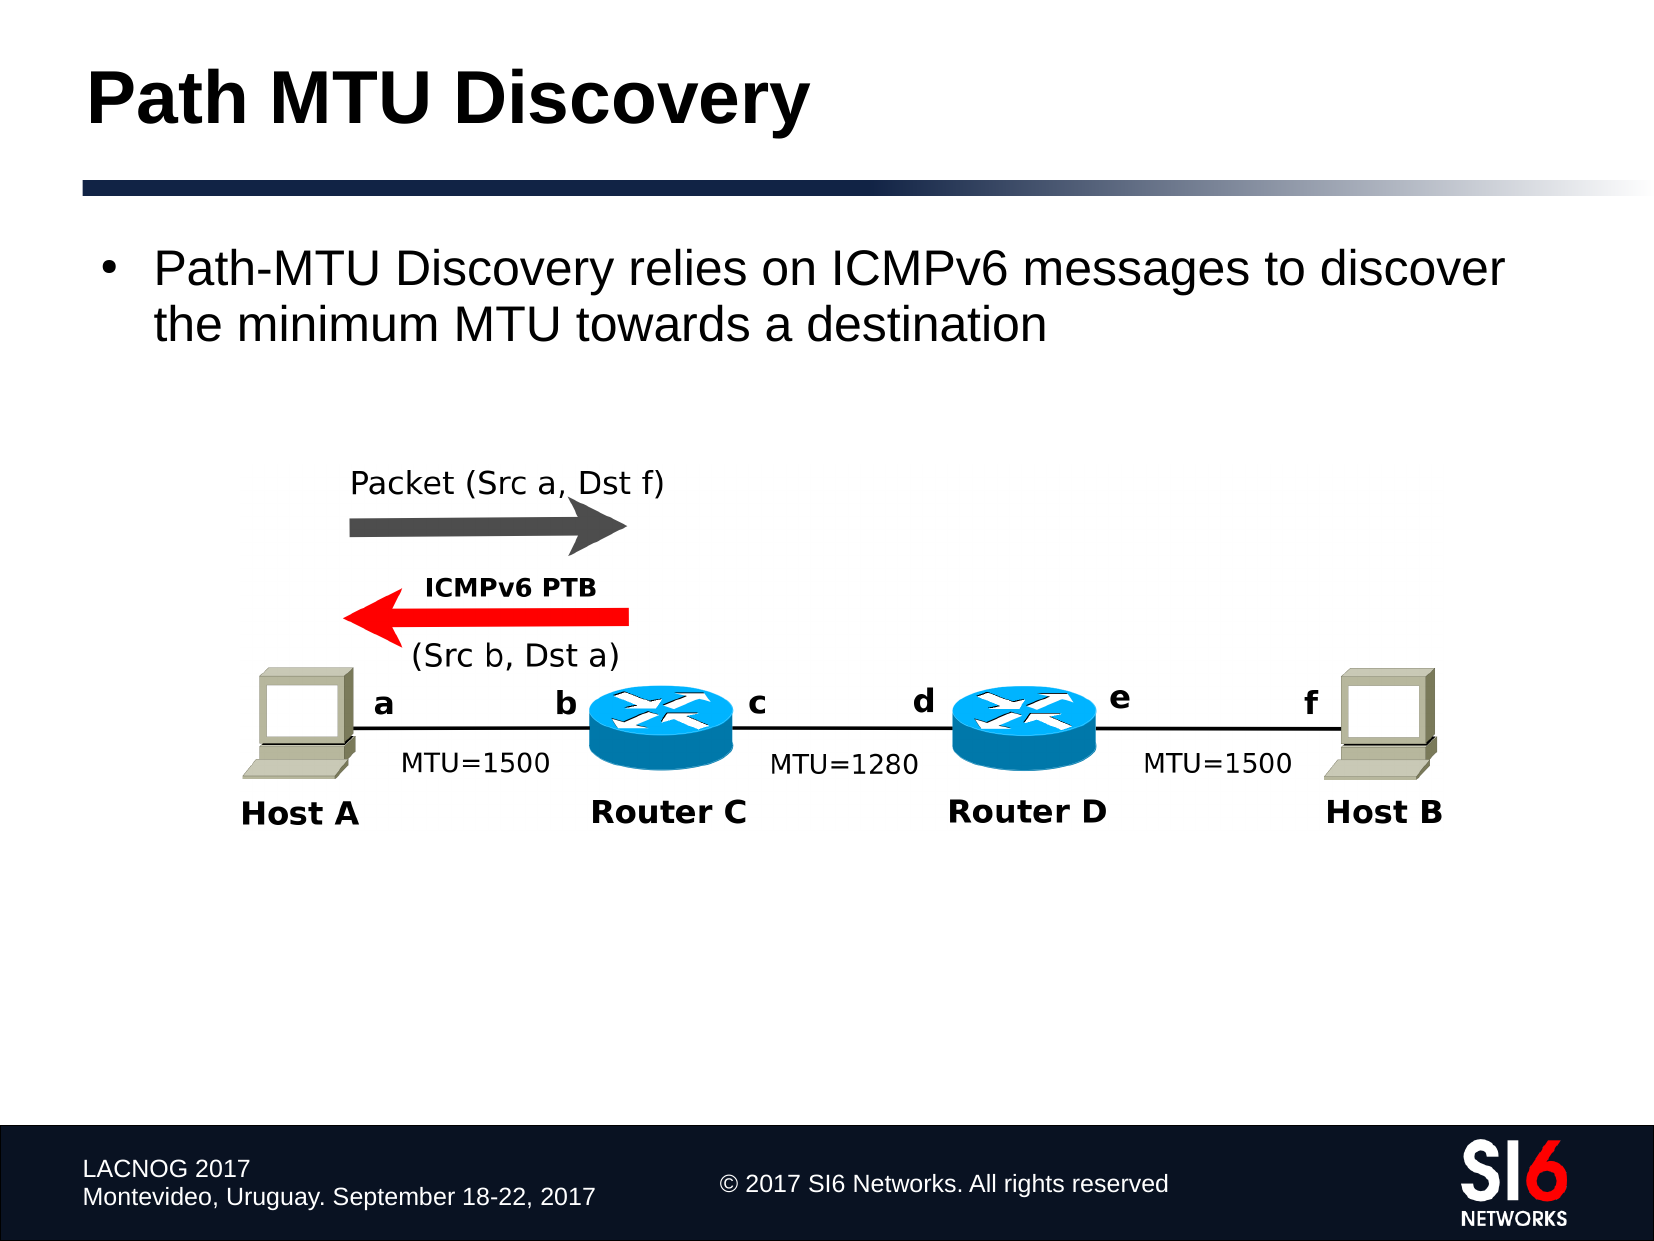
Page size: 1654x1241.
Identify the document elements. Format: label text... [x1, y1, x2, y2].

list Path-MTU Discovery relies on ICMPv6 messages to discover the minimum MTU towards a destination [82, 240, 1571, 391]
picture [240, 464, 1444, 832]
picture [1461, 1139, 1567, 1226]
title Path MTU Discovery [86, 30, 1576, 166]
